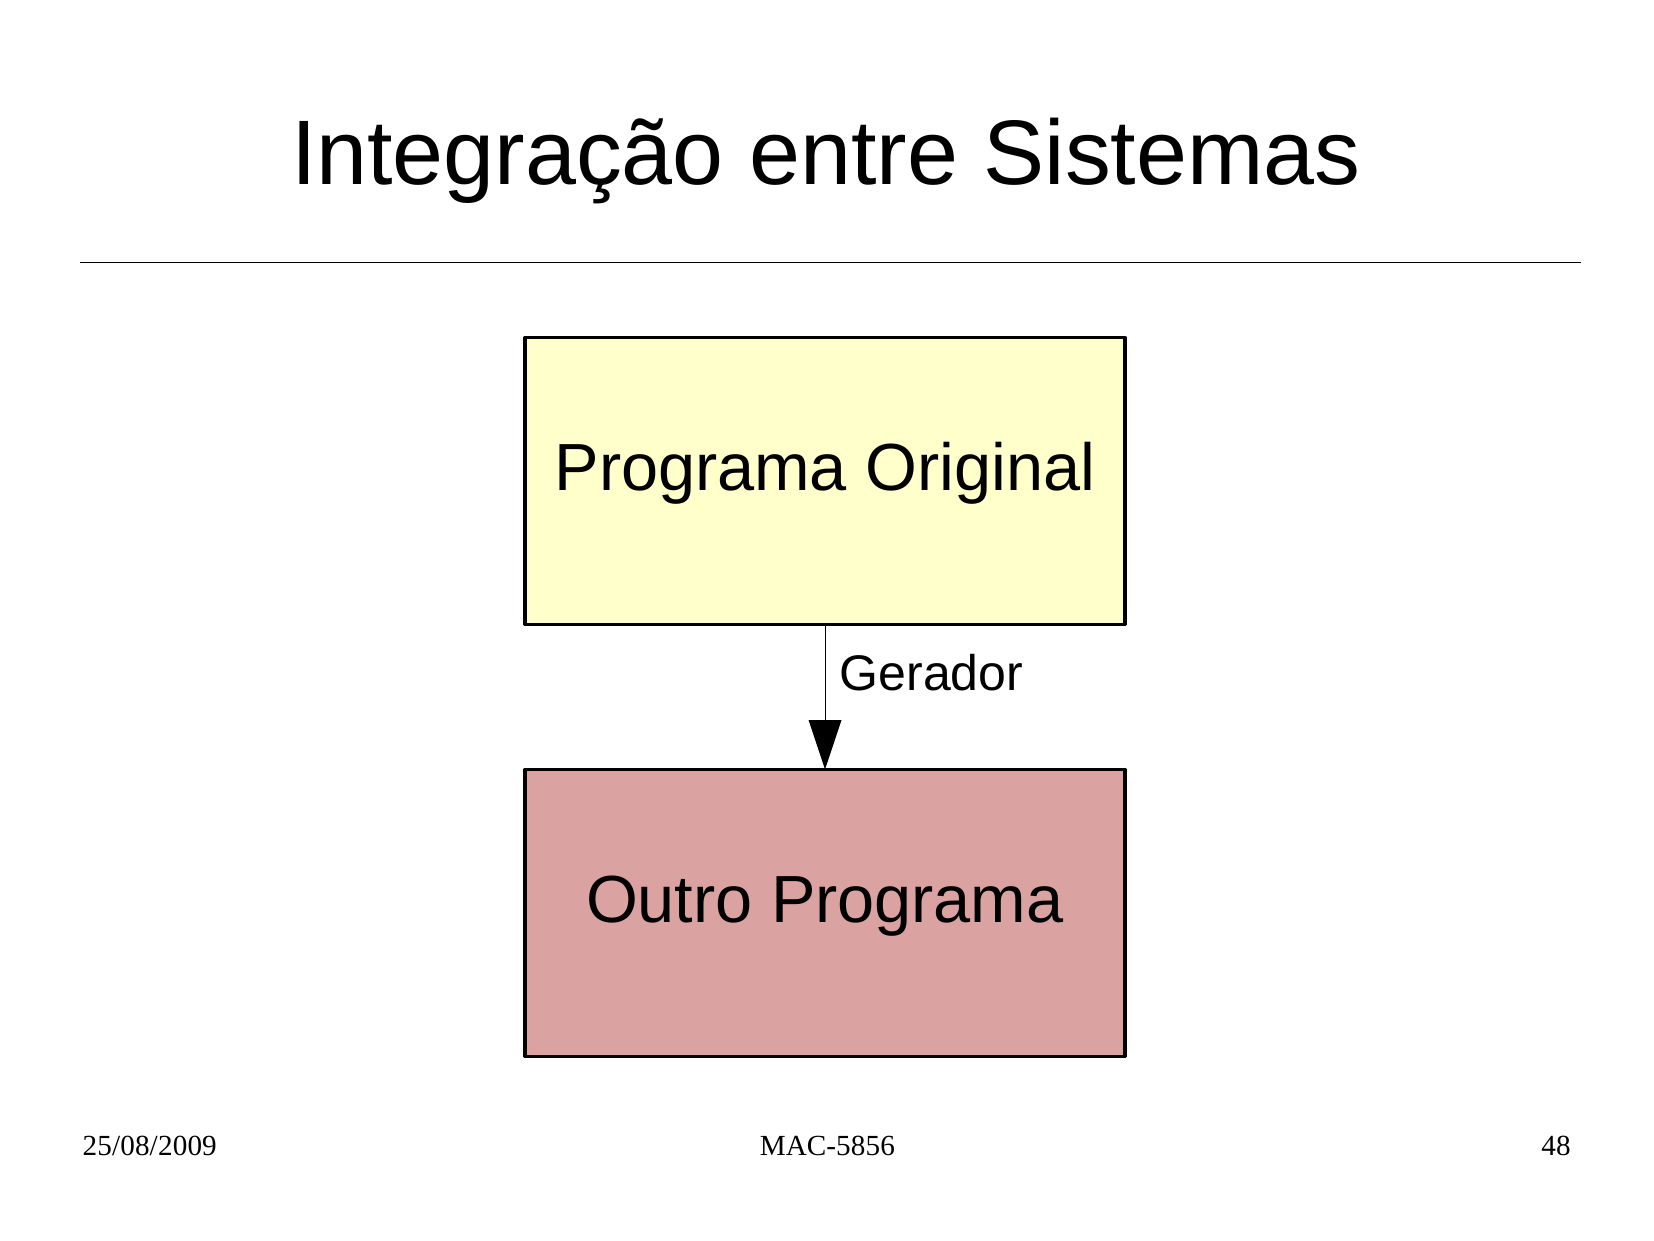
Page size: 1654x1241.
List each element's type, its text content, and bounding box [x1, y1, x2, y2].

title Integração entre Sistemas [82, 49, 1571, 257]
text_box Programa Original [525, 337, 1126, 625]
text_box Outro Programa [525, 769, 1126, 1057]
text_box Gerador [825, 637, 1039, 715]
